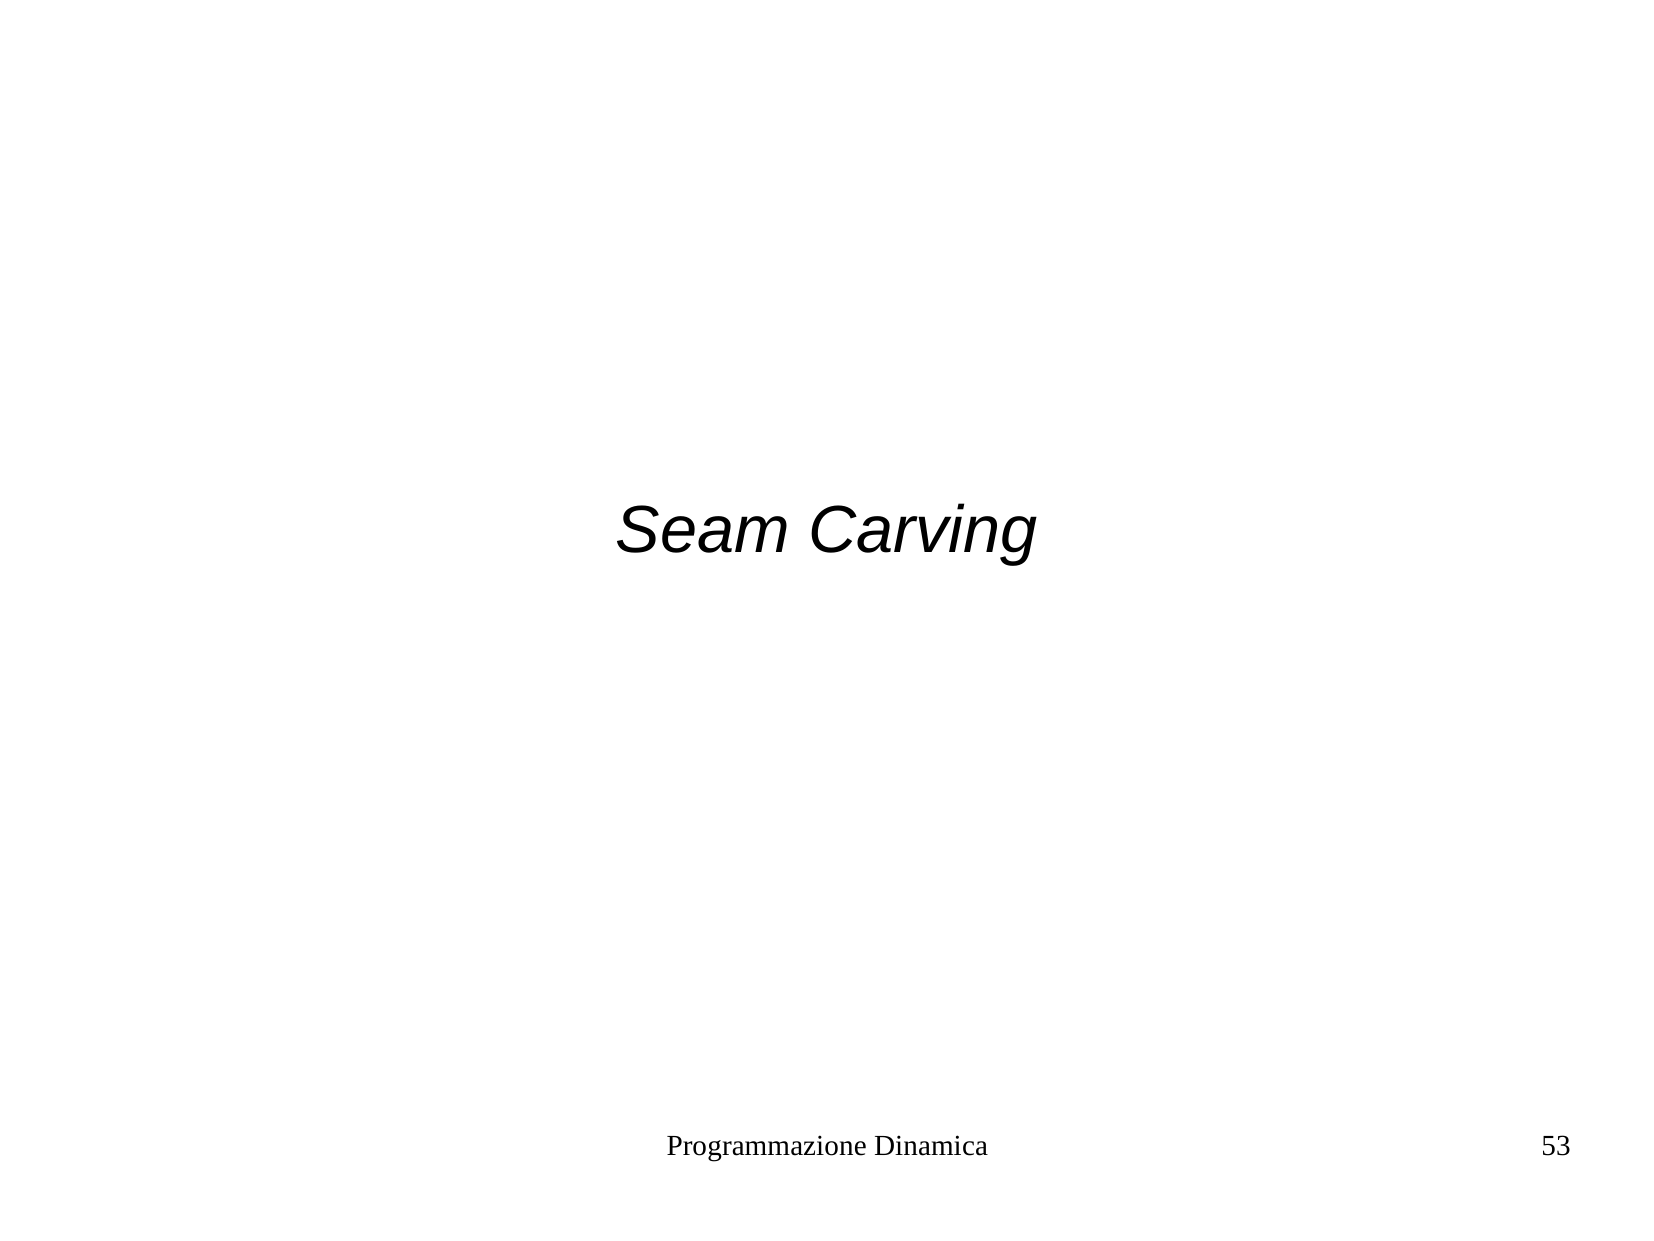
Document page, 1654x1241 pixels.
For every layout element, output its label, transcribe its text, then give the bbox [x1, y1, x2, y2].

subtitle Seam Carving [82, 49, 1571, 1010]
